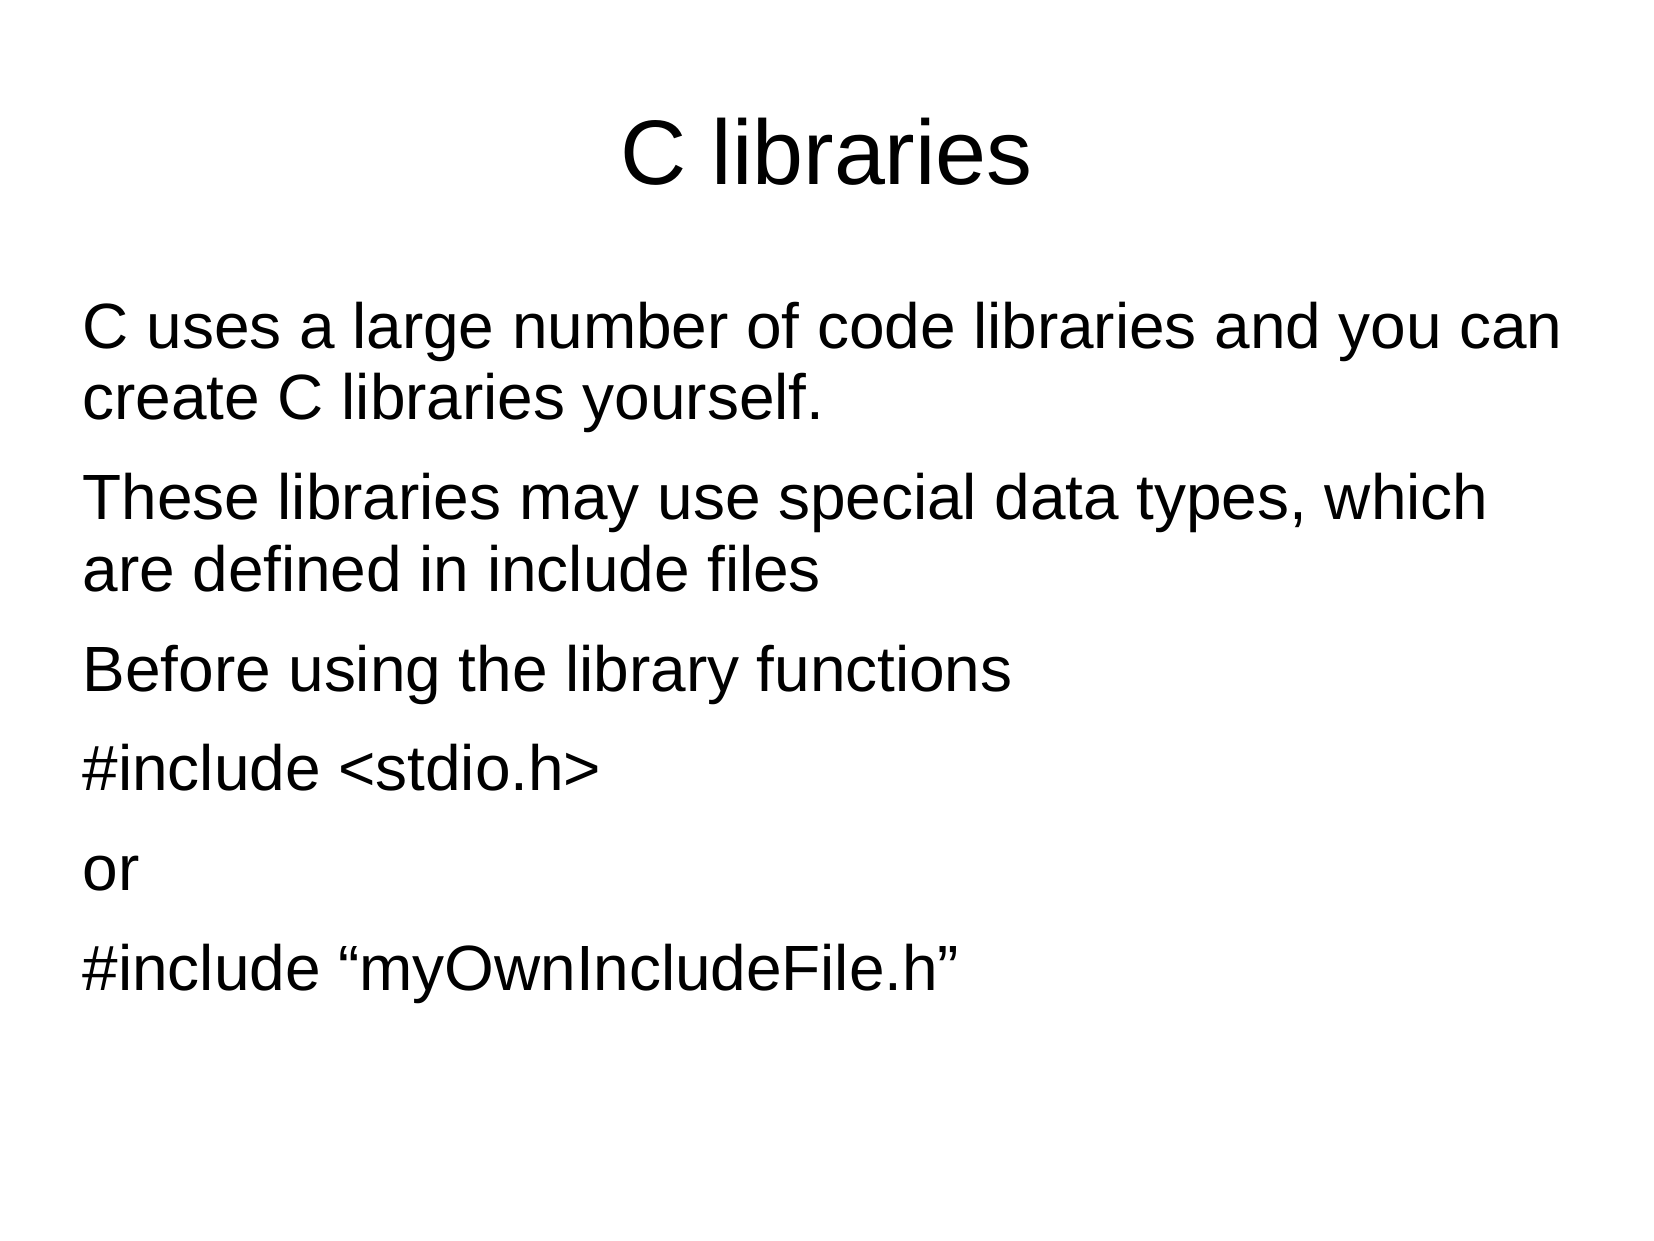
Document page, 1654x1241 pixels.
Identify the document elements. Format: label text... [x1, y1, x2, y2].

list C uses a large number of code libraries and you can create C libraries yourself. These libraries may use special data types, which are defined in include files Before using the library functions #include <stdio.h> or #include “myOwnIncludeFile.h” [82, 290, 1571, 1010]
title C libraries [82, 49, 1571, 257]
